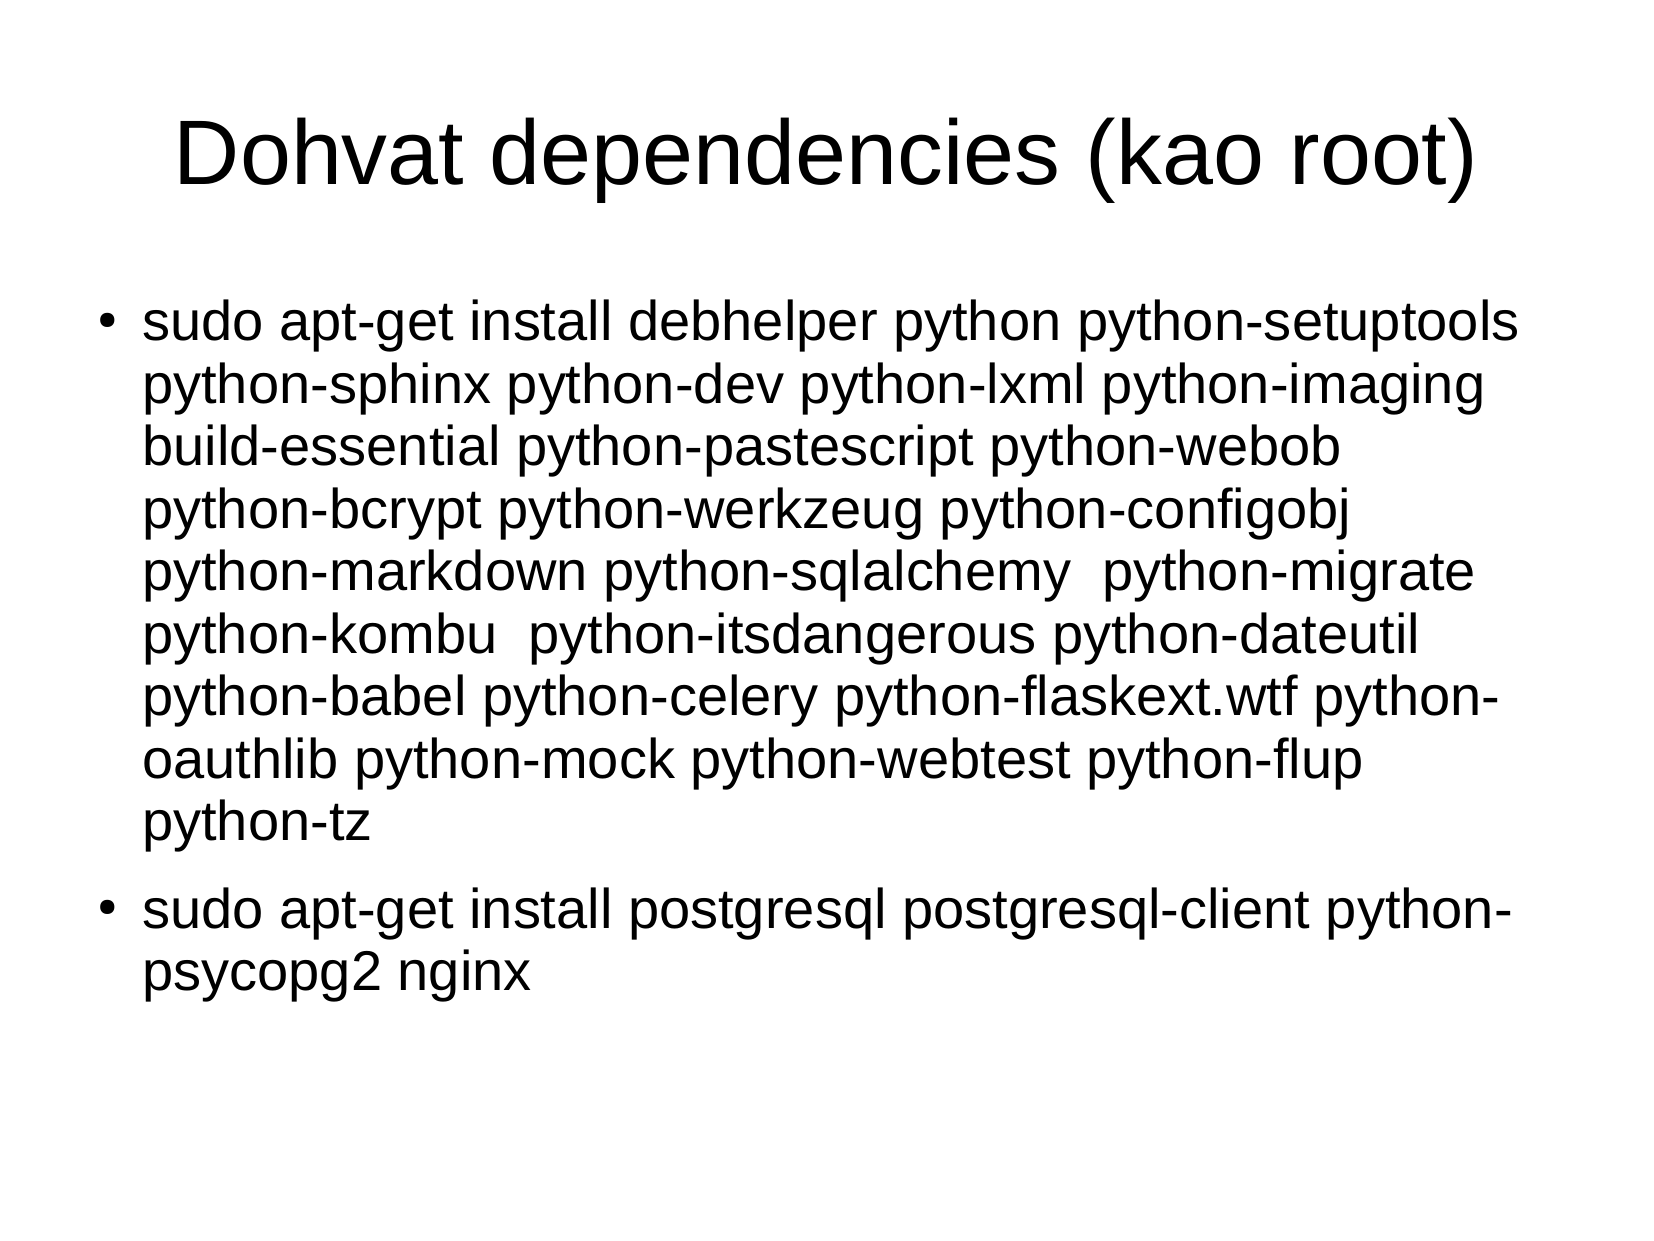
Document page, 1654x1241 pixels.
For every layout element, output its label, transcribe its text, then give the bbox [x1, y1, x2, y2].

list sudo apt-get install debhelper python python-setuptools python-sphinx python-dev python-lxml python-imaging build-essential python-pastescript python-webob python-bcrypt python-werkzeug python-configobj python-markdown python-sqlalchemy python-migrate python-kombu python-itsdangerous python-dateutil python-babel python-celery python-flaskext.wtf python-oauthlib python-mock python-webtest python-flup python-tz sudo apt-get install postgresql postgresql-client python-psycopg2 nginx [82, 290, 1538, 1010]
title Dohvat dependencies (kao root) [82, 49, 1571, 257]
